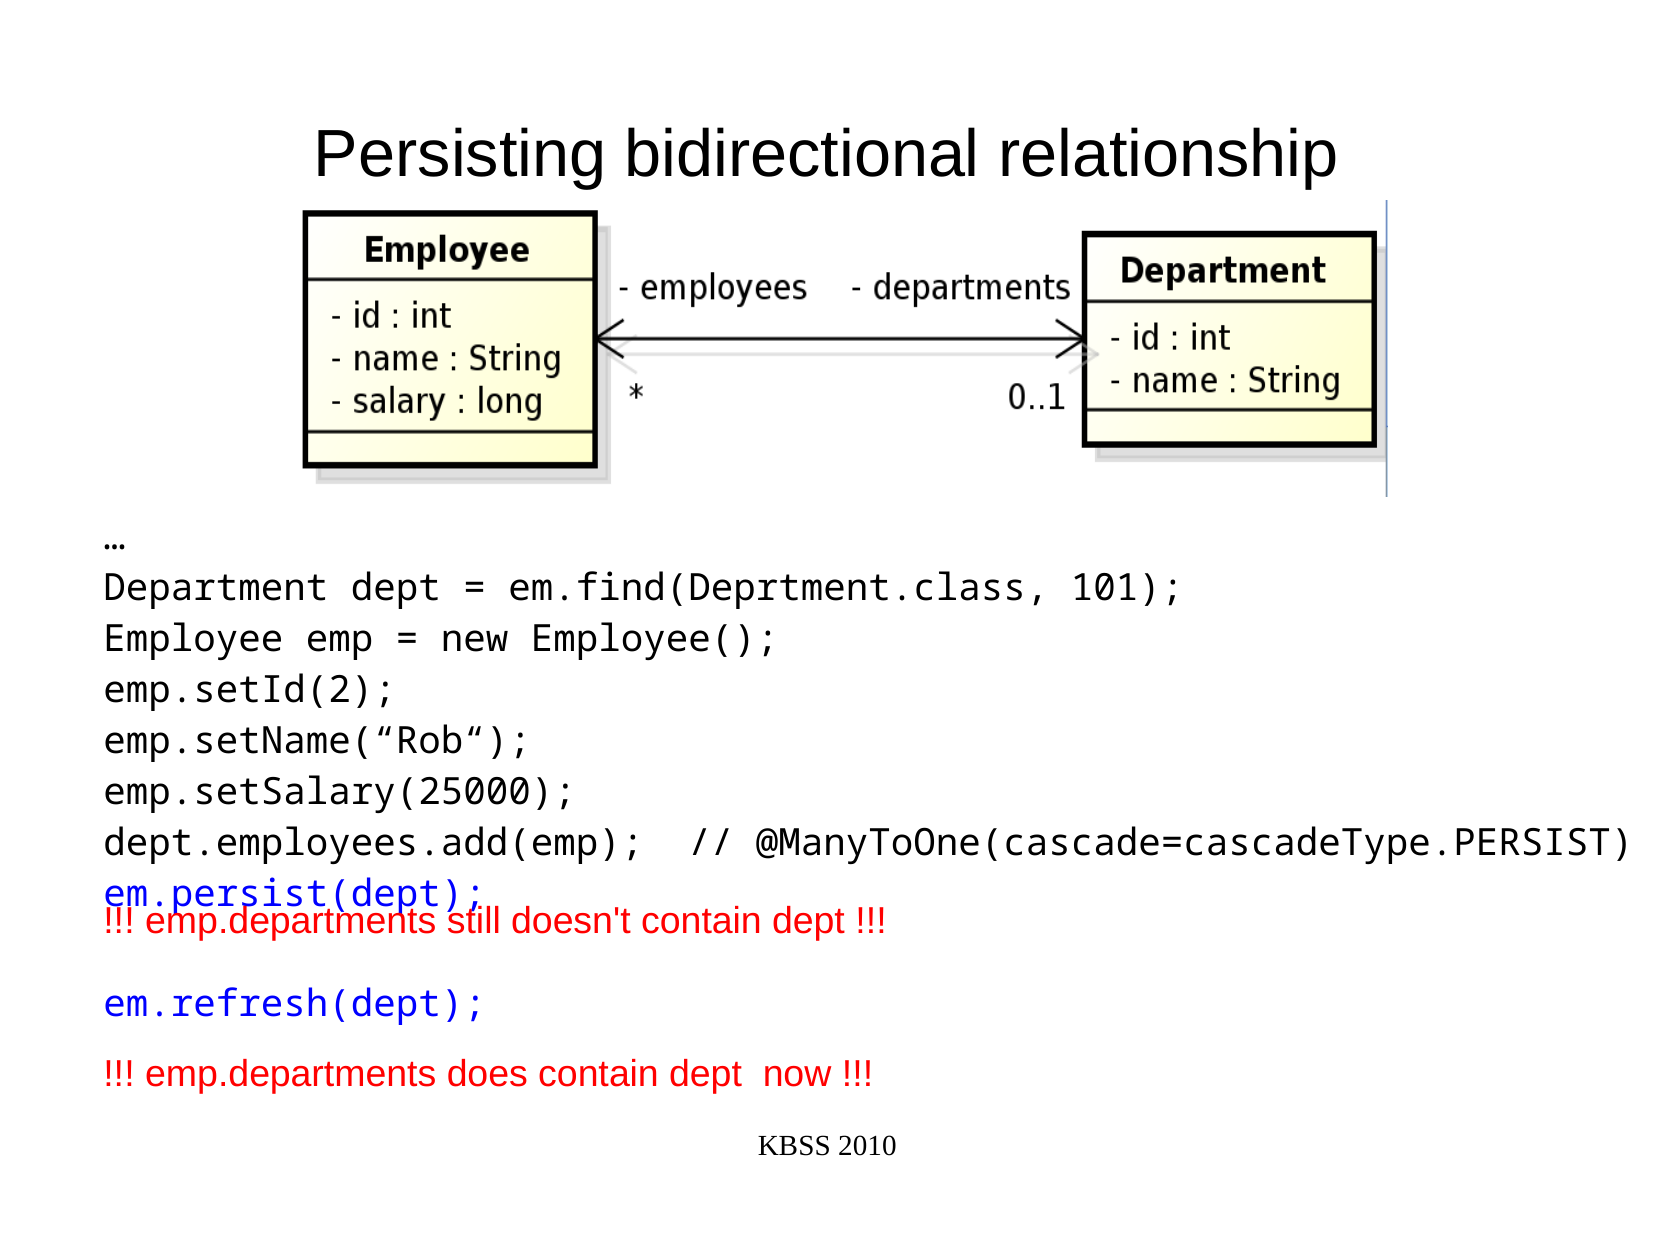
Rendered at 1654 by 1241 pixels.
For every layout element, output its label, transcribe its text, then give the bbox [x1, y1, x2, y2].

text_box em.refresh(dept); [88, 969, 406, 1035]
title Persisting bidirectional relationship [82, 49, 1571, 257]
text_box !!! emp.departments still doesn't contain dept !!! [88, 891, 903, 949]
text_box !!! emp.departments does contain dept now !!! [88, 1045, 890, 1103]
text_box … Department dept = em.find(Deprtment.class, 101); Employee emp = new Employee(); emp.setId(2); emp.setName(“Rob“); emp.setSalary(25000); dept.employees.add(emp); // @ManyToOne(cascade=cascadeType.PERSIST) em.persist(dept); [88, 501, 1442, 919]
picture [295, 200, 1388, 497]
